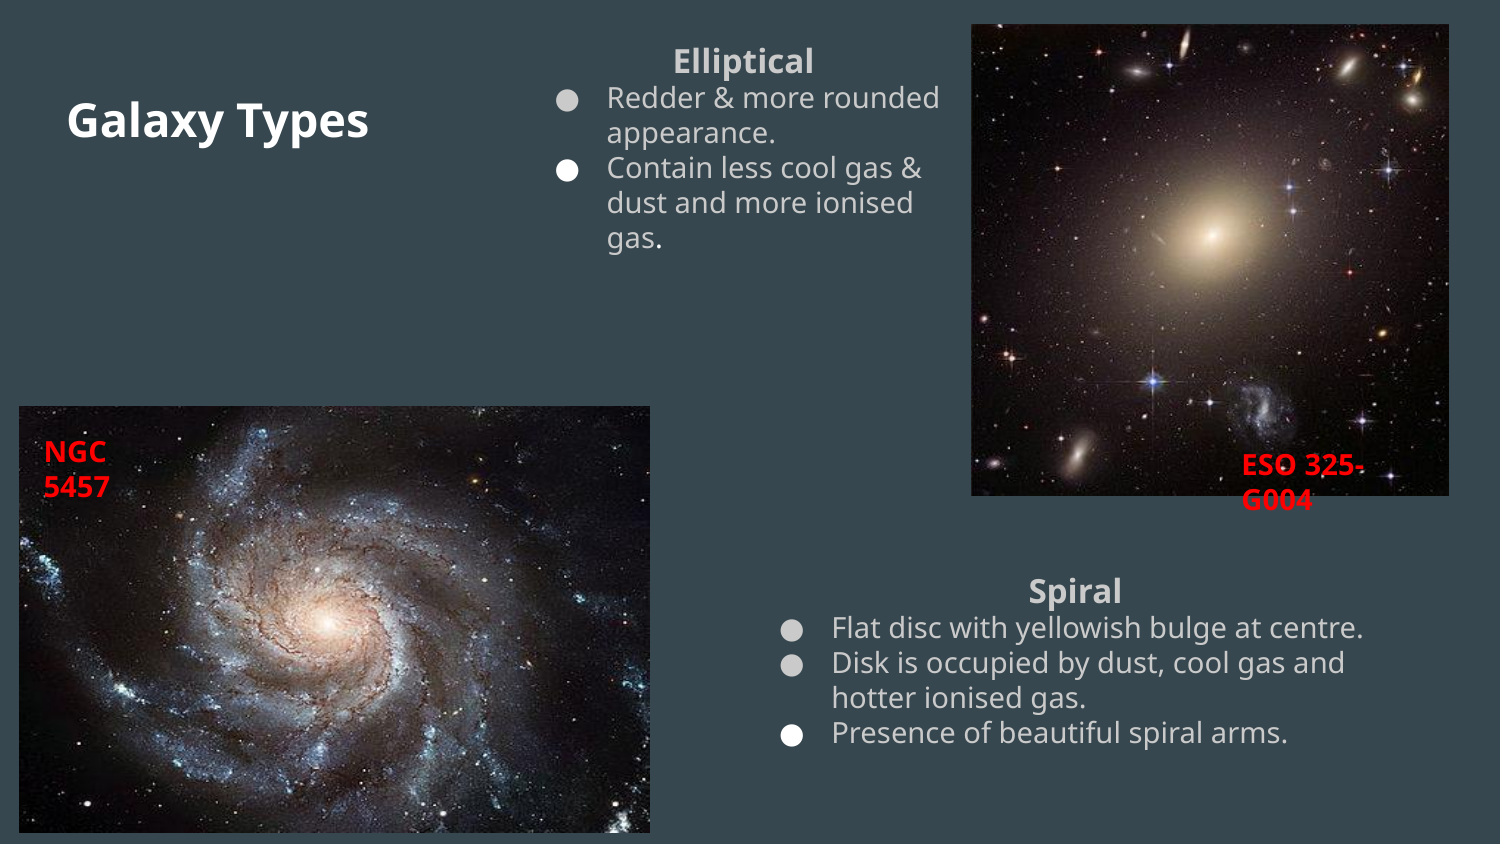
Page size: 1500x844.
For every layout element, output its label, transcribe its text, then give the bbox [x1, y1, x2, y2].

text_box NGC 5457 [28, 418, 190, 519]
text_box ESO 325-G004 [1226, 431, 1442, 532]
text_box Elliptical Redder & more rounded appearance. Contain less cool gas & dust and more ionised gas. [516, 24, 971, 270]
title Galaxy Types [51, 72, 516, 167]
picture [19, 406, 650, 833]
picture [971, 24, 1449, 496]
text_box Spiral Flat disc with yellowish bulge at centre. Disk is occupied by dust, cool gas and hotter ionised gas. Presence of beautiful spiral arms. [741, 554, 1410, 765]
